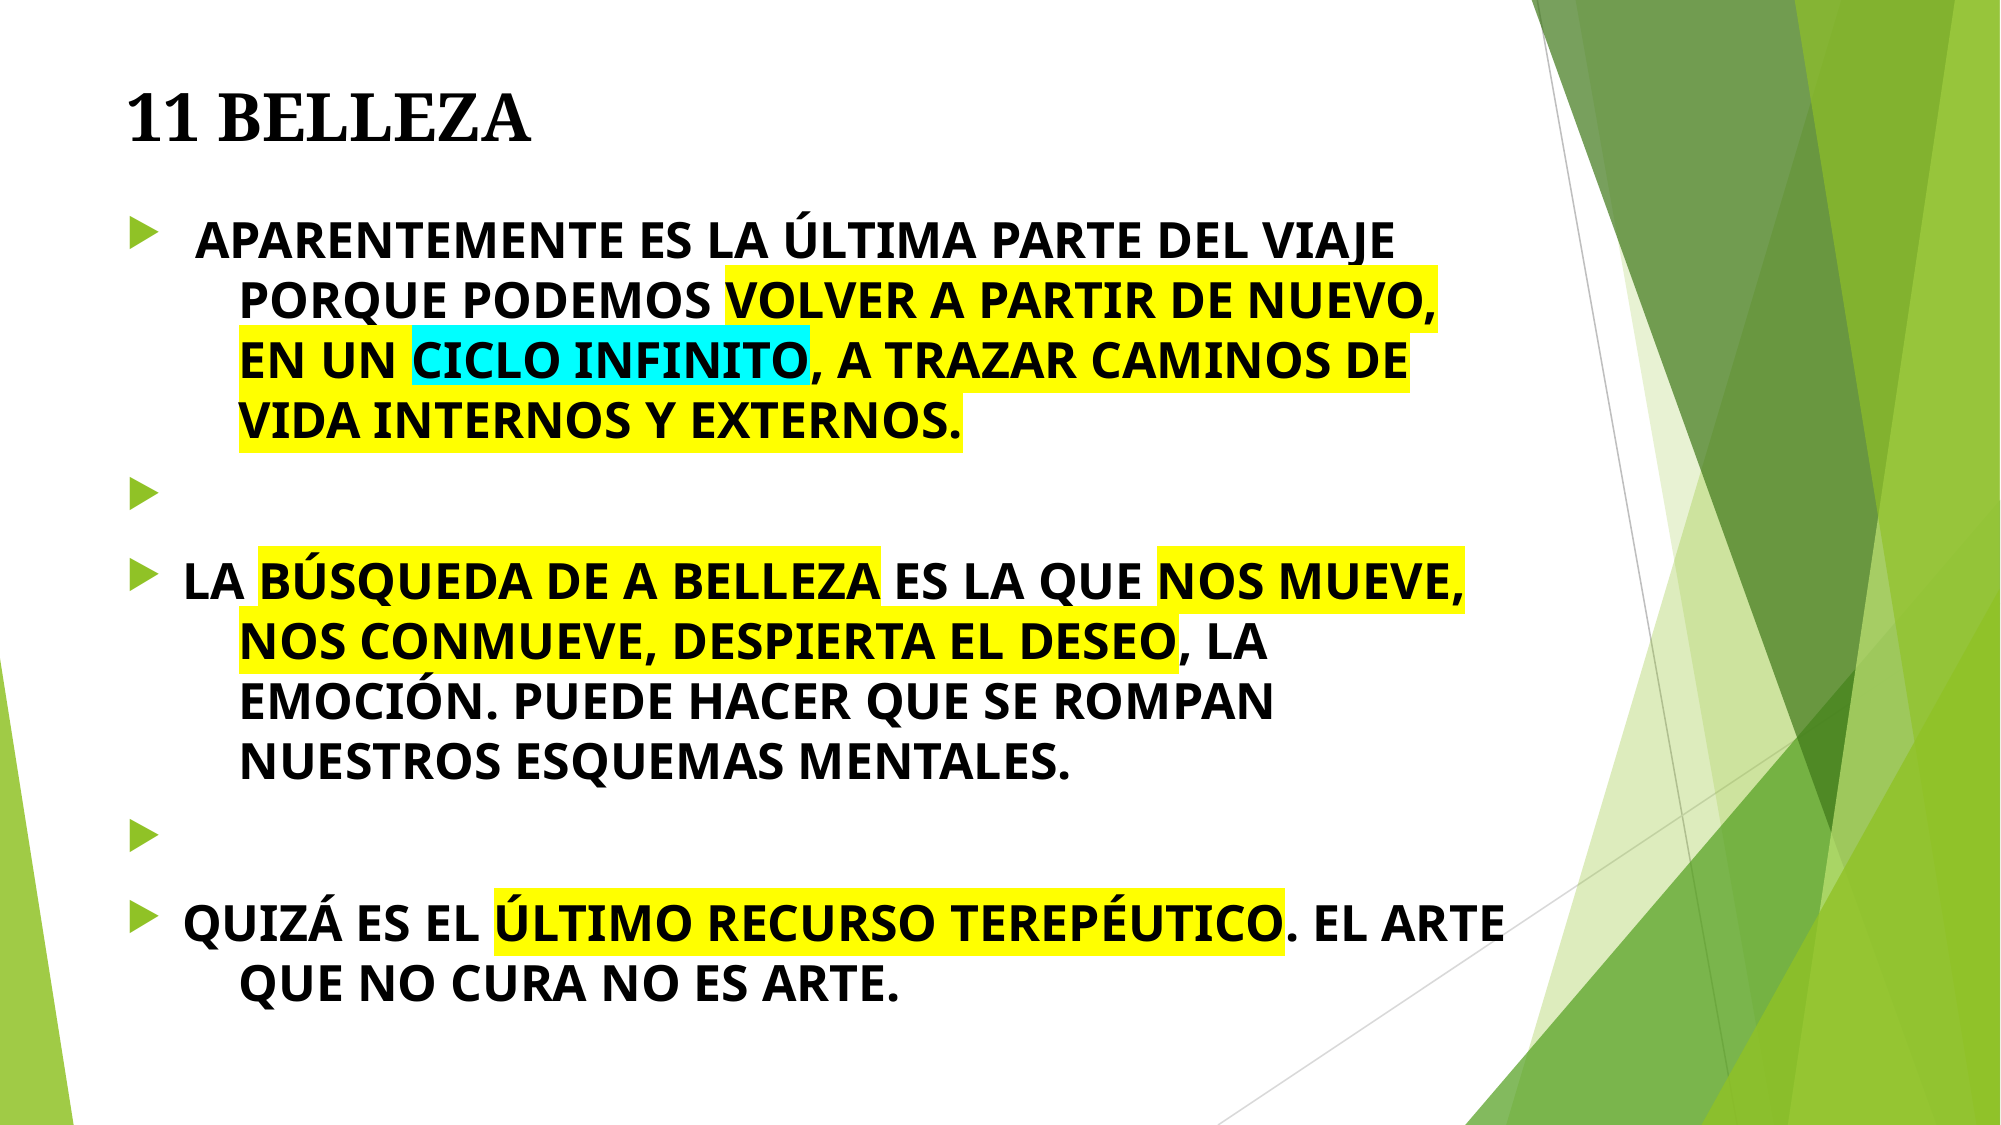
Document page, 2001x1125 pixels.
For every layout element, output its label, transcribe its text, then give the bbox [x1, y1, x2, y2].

title 11 BELLEZA [111, 67, 1522, 200]
list APARENTEMENTE ES LA ÚLTIMA PARTE DEL VIAJE PORQUE PODEMOS VOLVER A PARTIR DE NUEVO, EN UN CICLO INFINITO, A TRAZAR CAMINOS DE VIDA INTERNOS Y EXTERNOS. LA BÚSQUEDA DE A BELLEZA ES LA QUE NOS MUEVE, NOS CONMUEVE, DESPIERTA EL DESEO, LA EMOCIÓN. PUEDE HACER QUE SE ROMPAN NUESTROS ESQUEMAS MENTALES. QUIZÁ ES EL ÚLTIMO RECURSO TEREPÉUTICO. EL ARTE QUE NO CURA NO ES ARTE. [111, 200, 1522, 1078]
